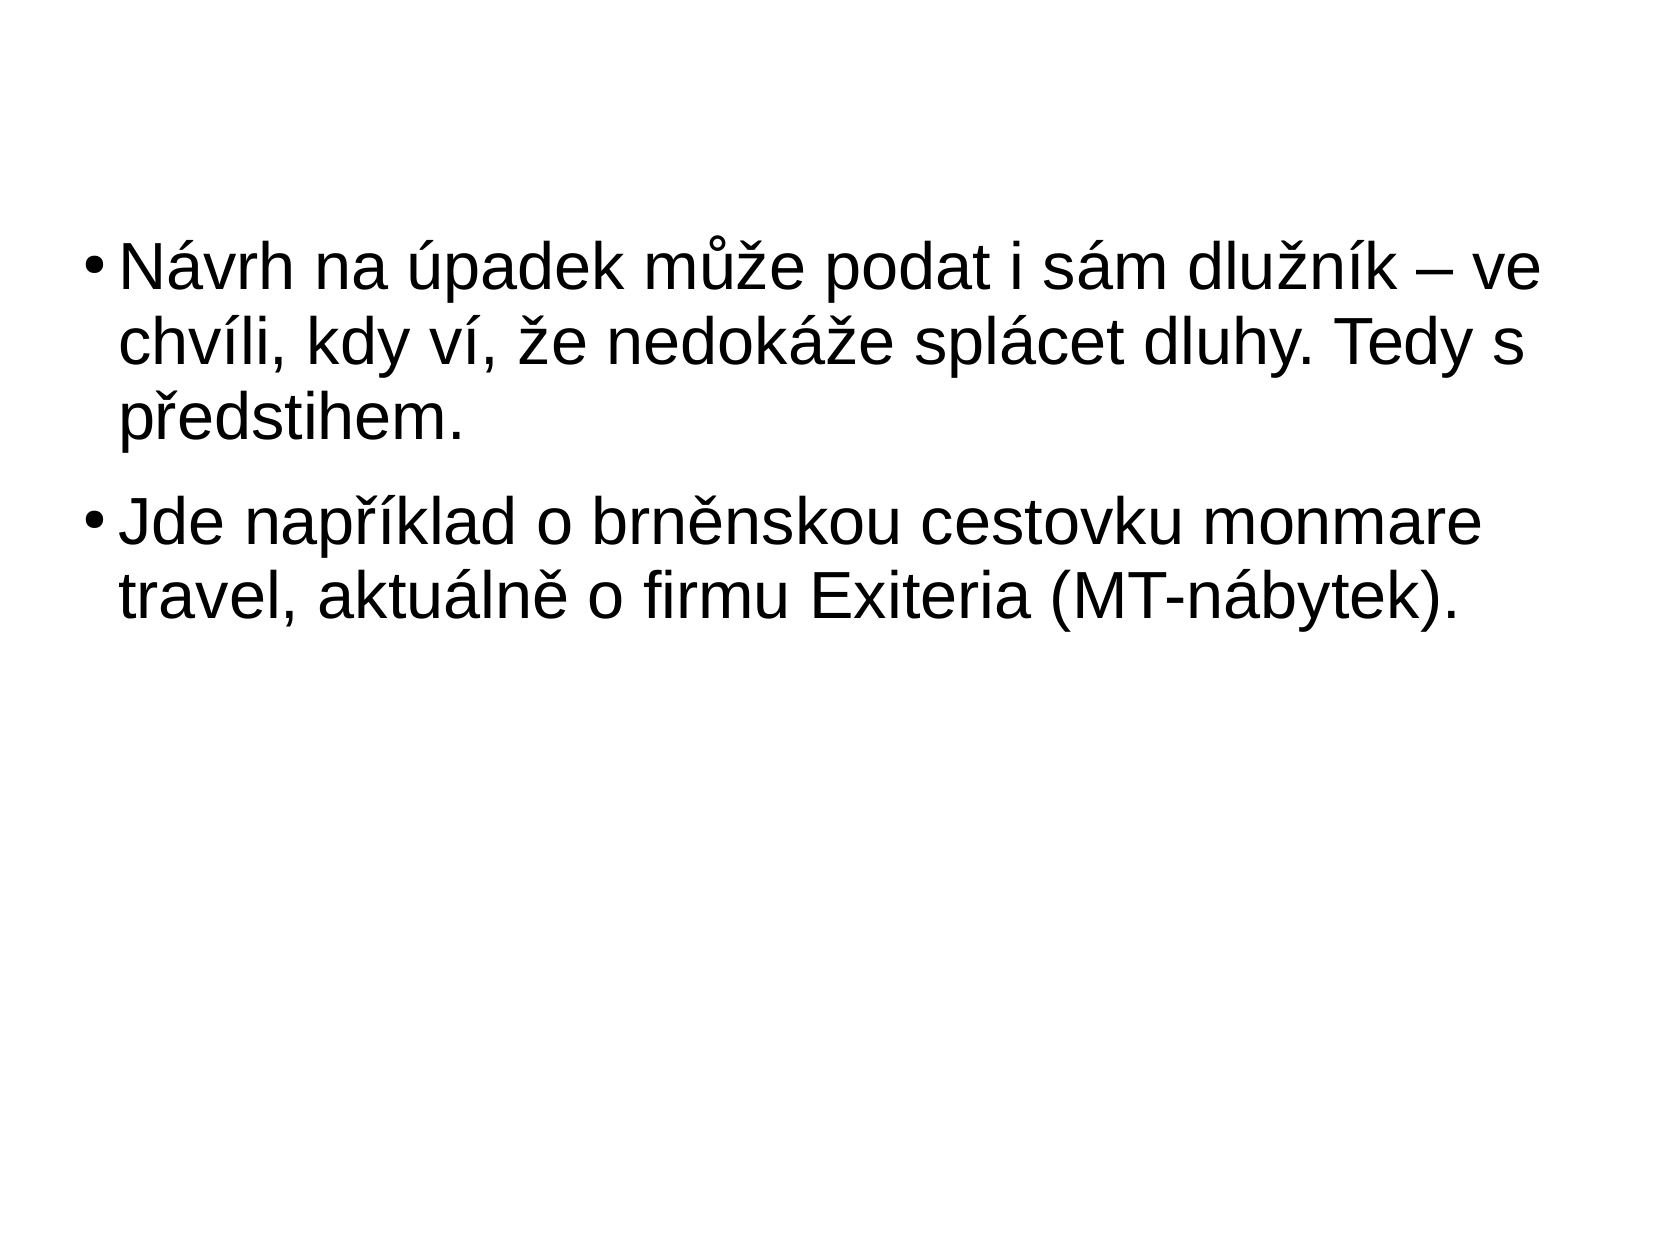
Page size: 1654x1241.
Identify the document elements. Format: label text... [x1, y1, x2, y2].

subtitle Návrh na úpadek může podat i sám dlužník – ve chvíli, kdy ví, že nedokáže splácet dluhy. Tedy s předstihem. Jde například o brněnskou cestovku monmare travel, aktuálně o firmu Exiteria (MT-nábytek). [82, 49, 1571, 1109]
